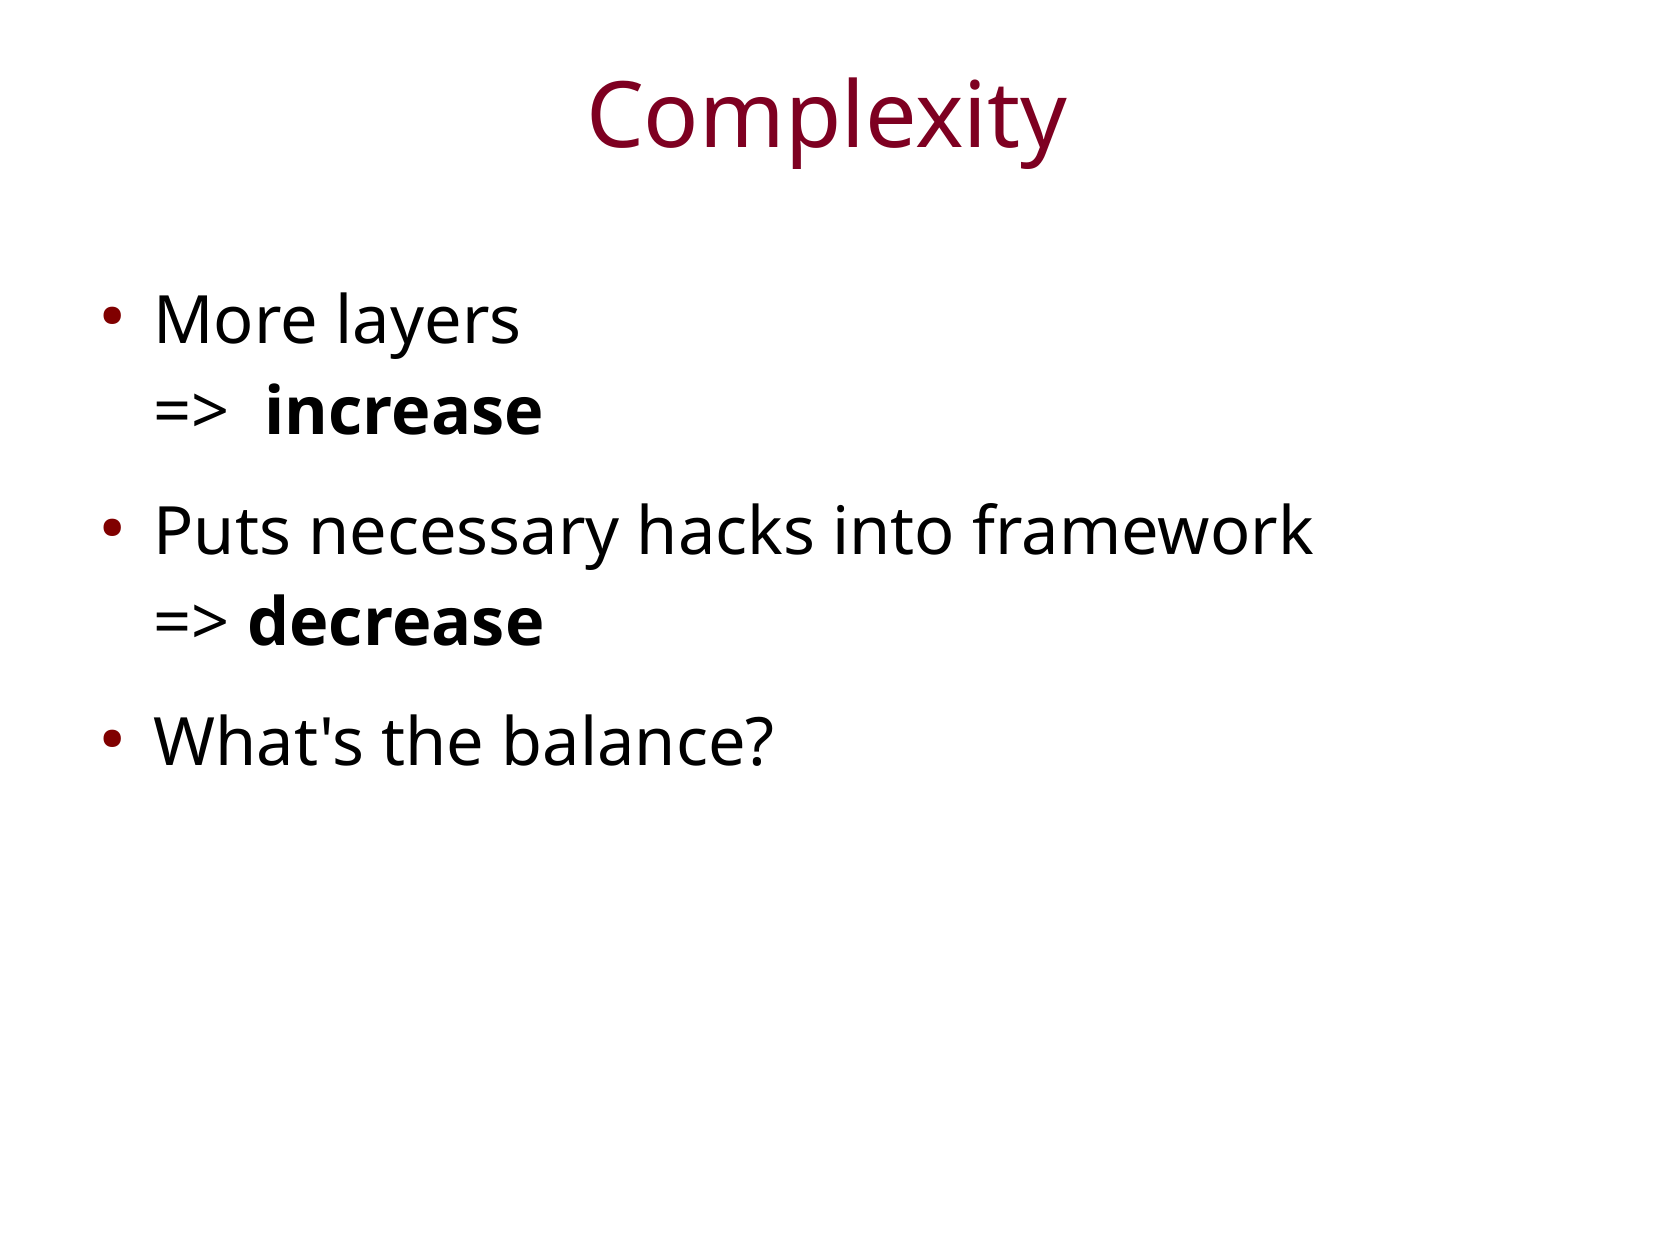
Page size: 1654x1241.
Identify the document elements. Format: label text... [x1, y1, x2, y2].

list More layers => increase Puts necessary hacks into framework => decrease What's the balance? [82, 272, 1576, 1168]
title Complexity [82, 15, 1571, 208]
